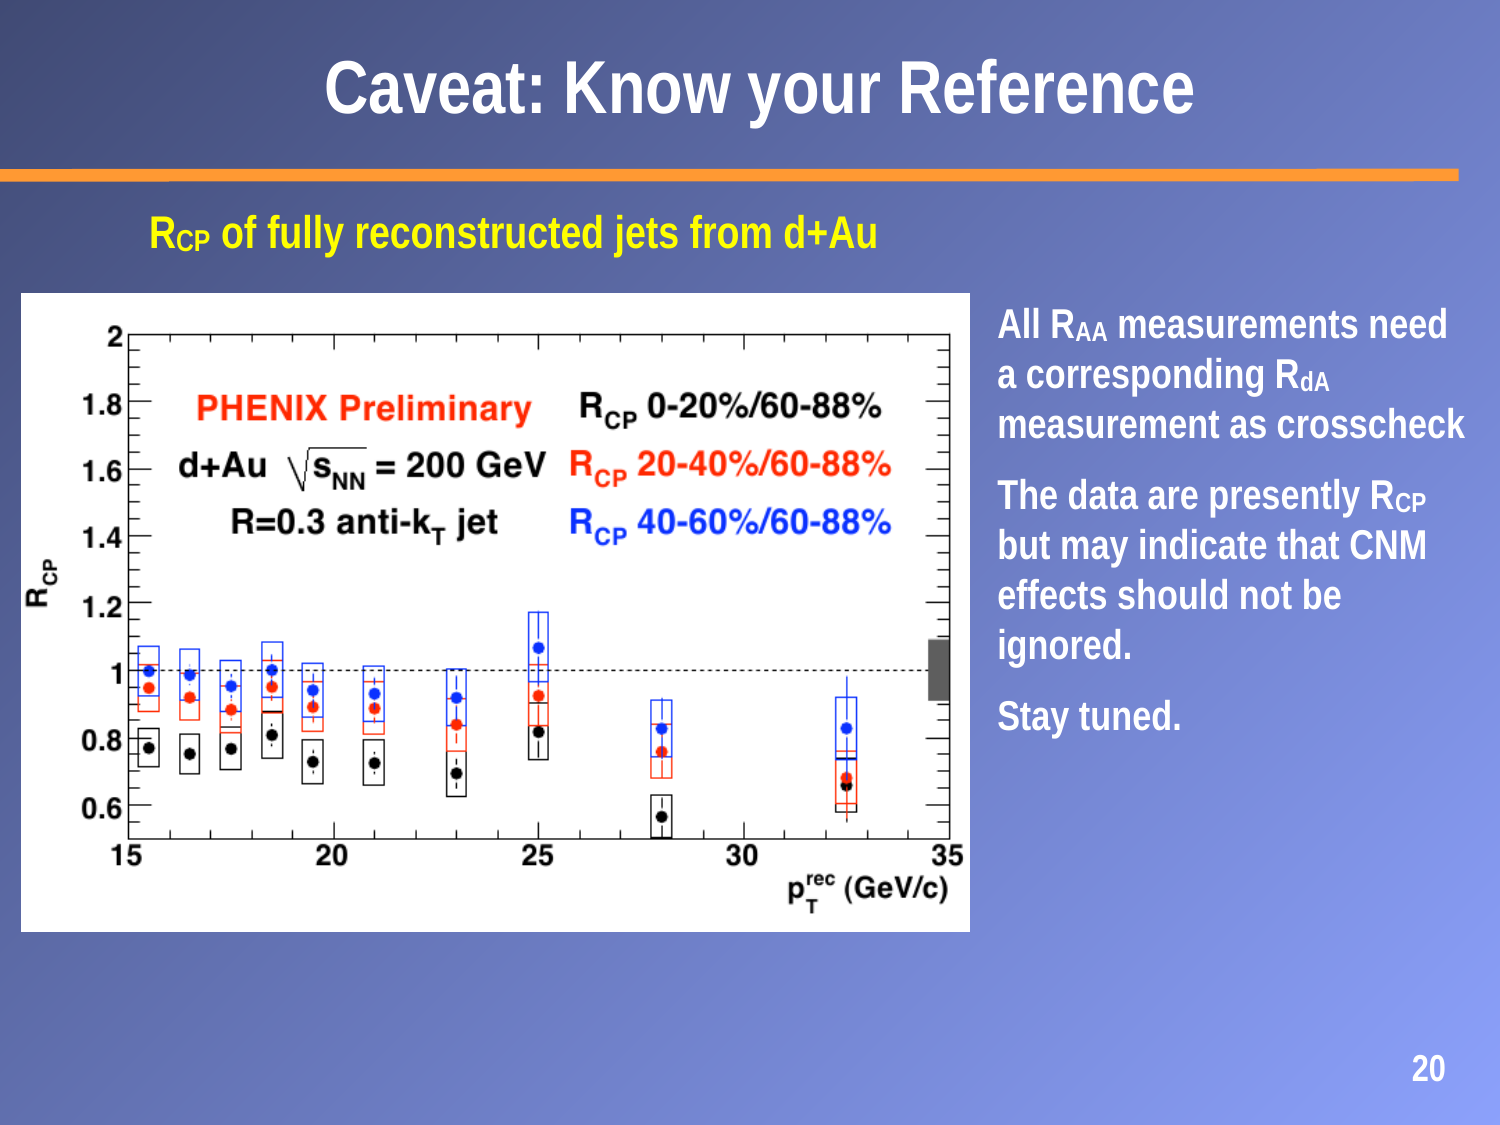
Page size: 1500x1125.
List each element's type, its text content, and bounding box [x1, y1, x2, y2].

text_box All RAA measurements need a corresponding RdA measurement as crosscheck The data are presently RCP but may indicate that CNM effects should not be ignored. Stay tuned. [982, 289, 1481, 808]
title Caveat: Know your Reference [146, 17, 1358, 179]
text_box RCP of fully reconstructed jets from d+Au [134, 195, 924, 256]
picture [21, 293, 970, 932]
